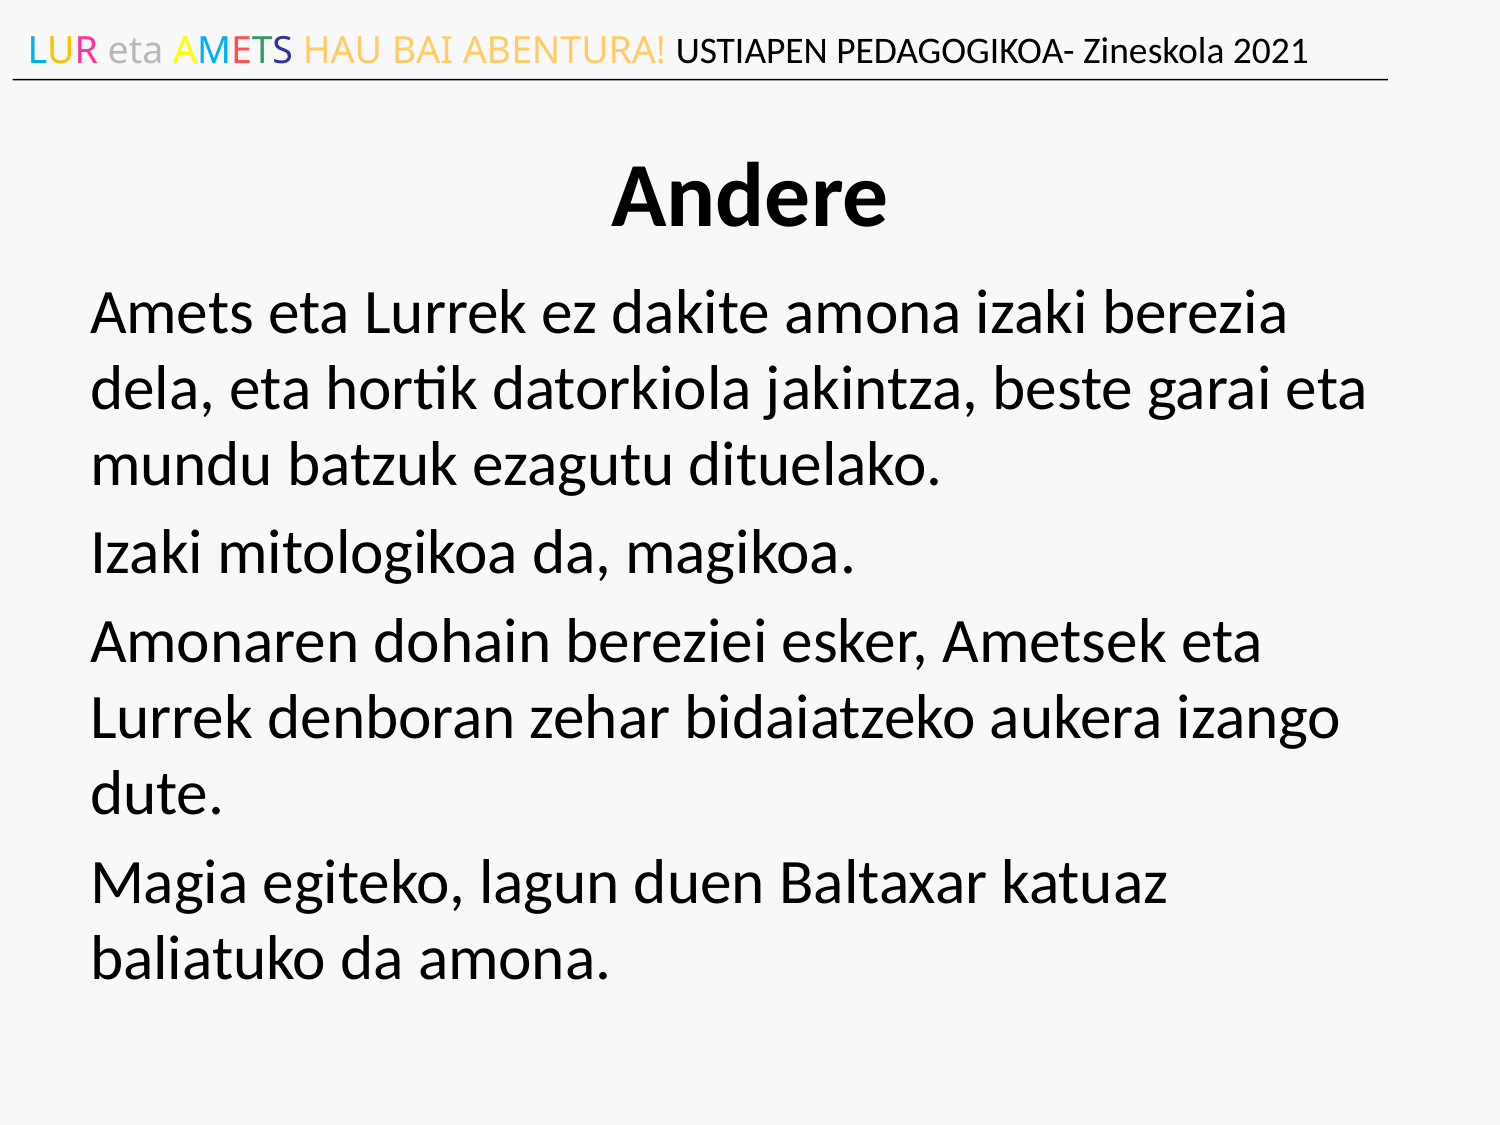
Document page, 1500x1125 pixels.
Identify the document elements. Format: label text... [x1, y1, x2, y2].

title Andere [75, 96, 1425, 262]
list Amets eta Lurrek ez dakite amona izaki berezia dela, eta hortik datorkiola jakintza, beste garai eta mundu batzuk ezagutu dituelako. Izaki mitologikoa da, magikoa. Amonaren dohain bereziei esker, Ametsek eta Lurrek denboran zehar bidaiatzeko aukera izango dute. Magia egiteko, lagun duen Baltaxar katuaz baliatuko da amona. [75, 262, 1425, 1005]
text_box LUR eta AMETS HAU BAI ABENTURA! USTIAPEN PEDAGOGIKOA- Zineskola 2021 [12, 19, 1425, 79]
